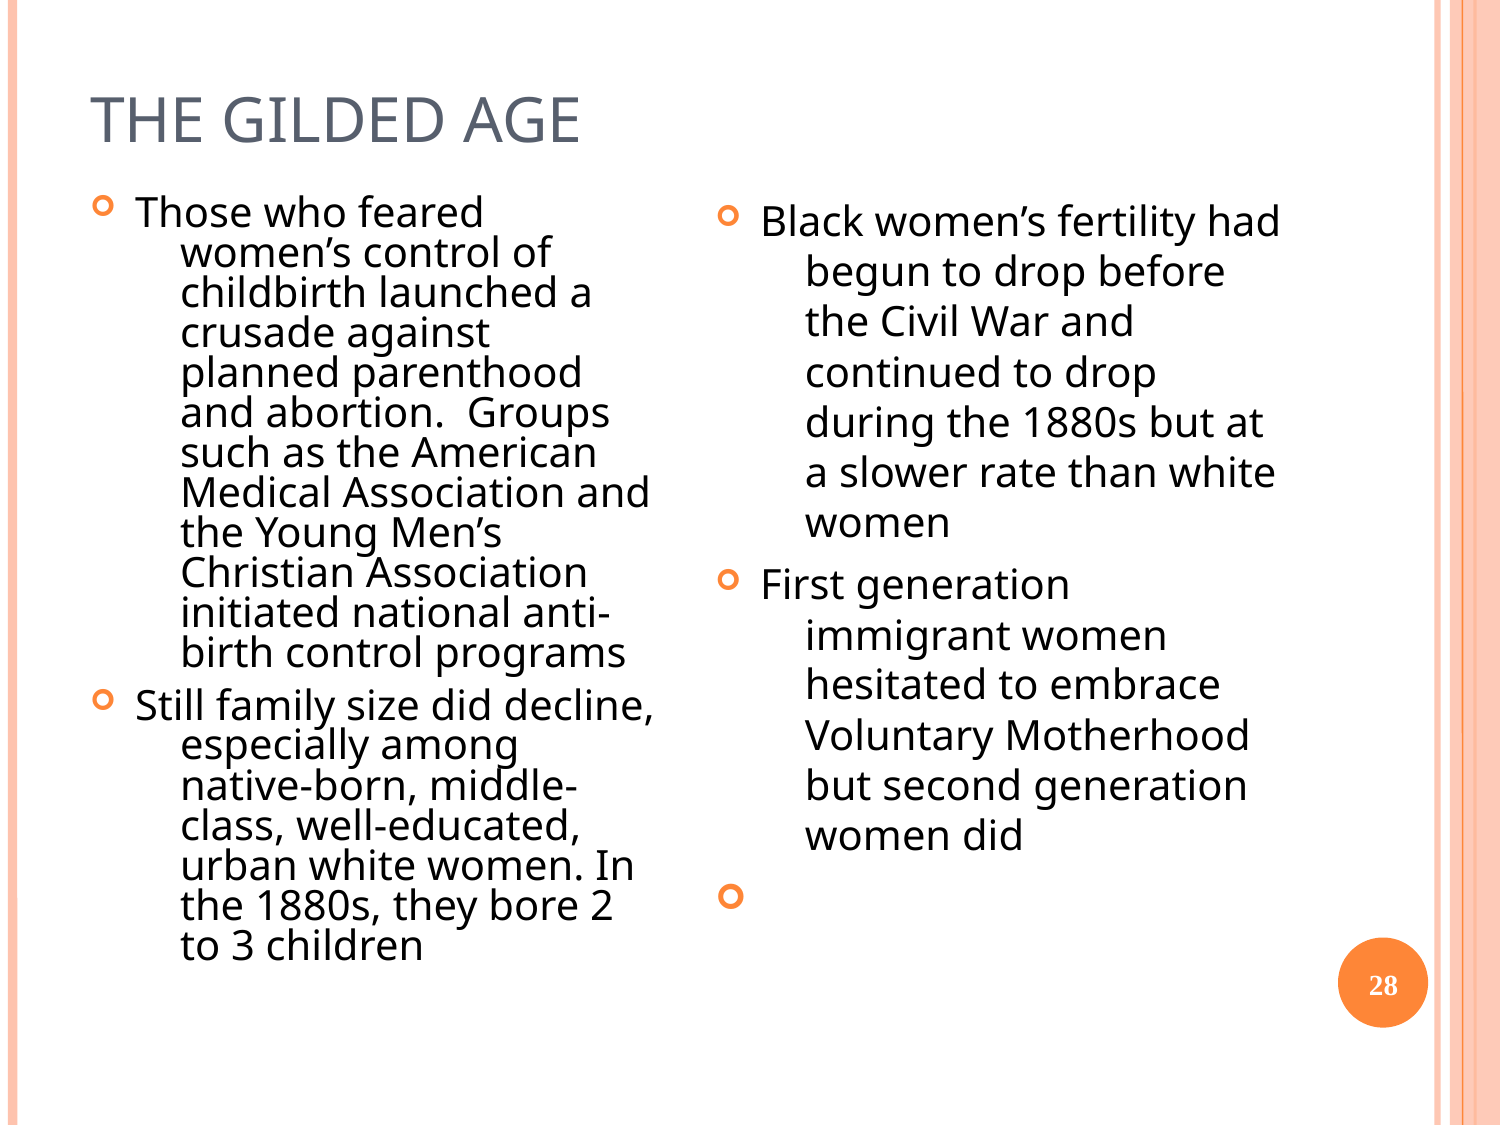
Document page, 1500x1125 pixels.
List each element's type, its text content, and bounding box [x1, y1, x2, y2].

list Black women’s fertility had begun to drop before the Civil War and continued to drop during the 1880s but at a slower rate than white women First generation immigrant women hesitated to embrace Voluntary Motherhood but second generation women did [700, 187, 1301, 1013]
text_box [1333, 940, 1434, 1027]
list Those who feared women’s control of childbirth launched a crusade against planned parenthood and abortion. Groups such as the American Medical Association and the Young Men’s Christian Association initiated national anti-birth control programs Still family size did decline, especially among native-born, middle-class, well-educated, urban white women. In the 1880s, they bore 2 to 3 children [75, 187, 676, 1013]
title The Gilded Age [75, 45, 1300, 163]
